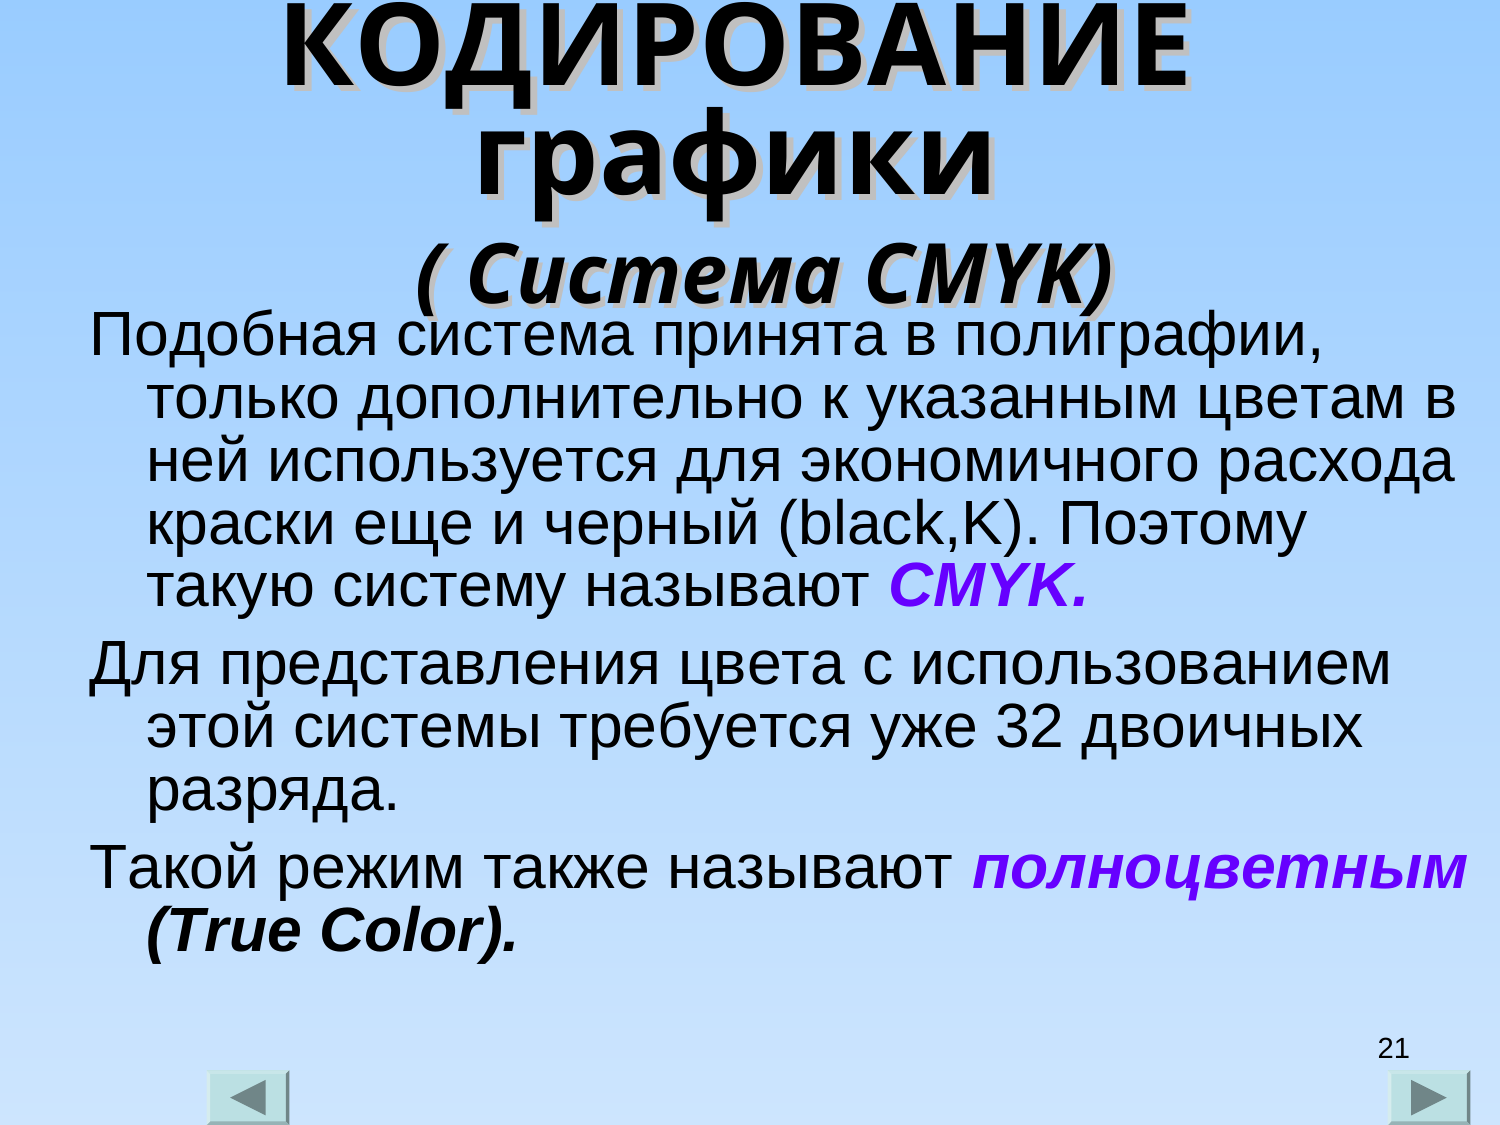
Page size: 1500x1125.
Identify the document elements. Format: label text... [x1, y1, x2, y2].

text_box [1389, 1070, 1471, 1125]
title КОДИРОВАНИЕ графики ( Система CMYK) [75, 0, 1426, 298]
list Подобная система принята в полиграфии, только дополнительно к указанным цветам в ней используется для экономичного расхода краски еще и черный (black,K). Поэтому такую систему называют CMYK. Для представления цвета с использованием этой системы требуется уже 32 двоичных разряда. Такой режим также называют полноцветным (True Color). [75, 298, 1500, 1125]
text_box [208, 1070, 290, 1125]
